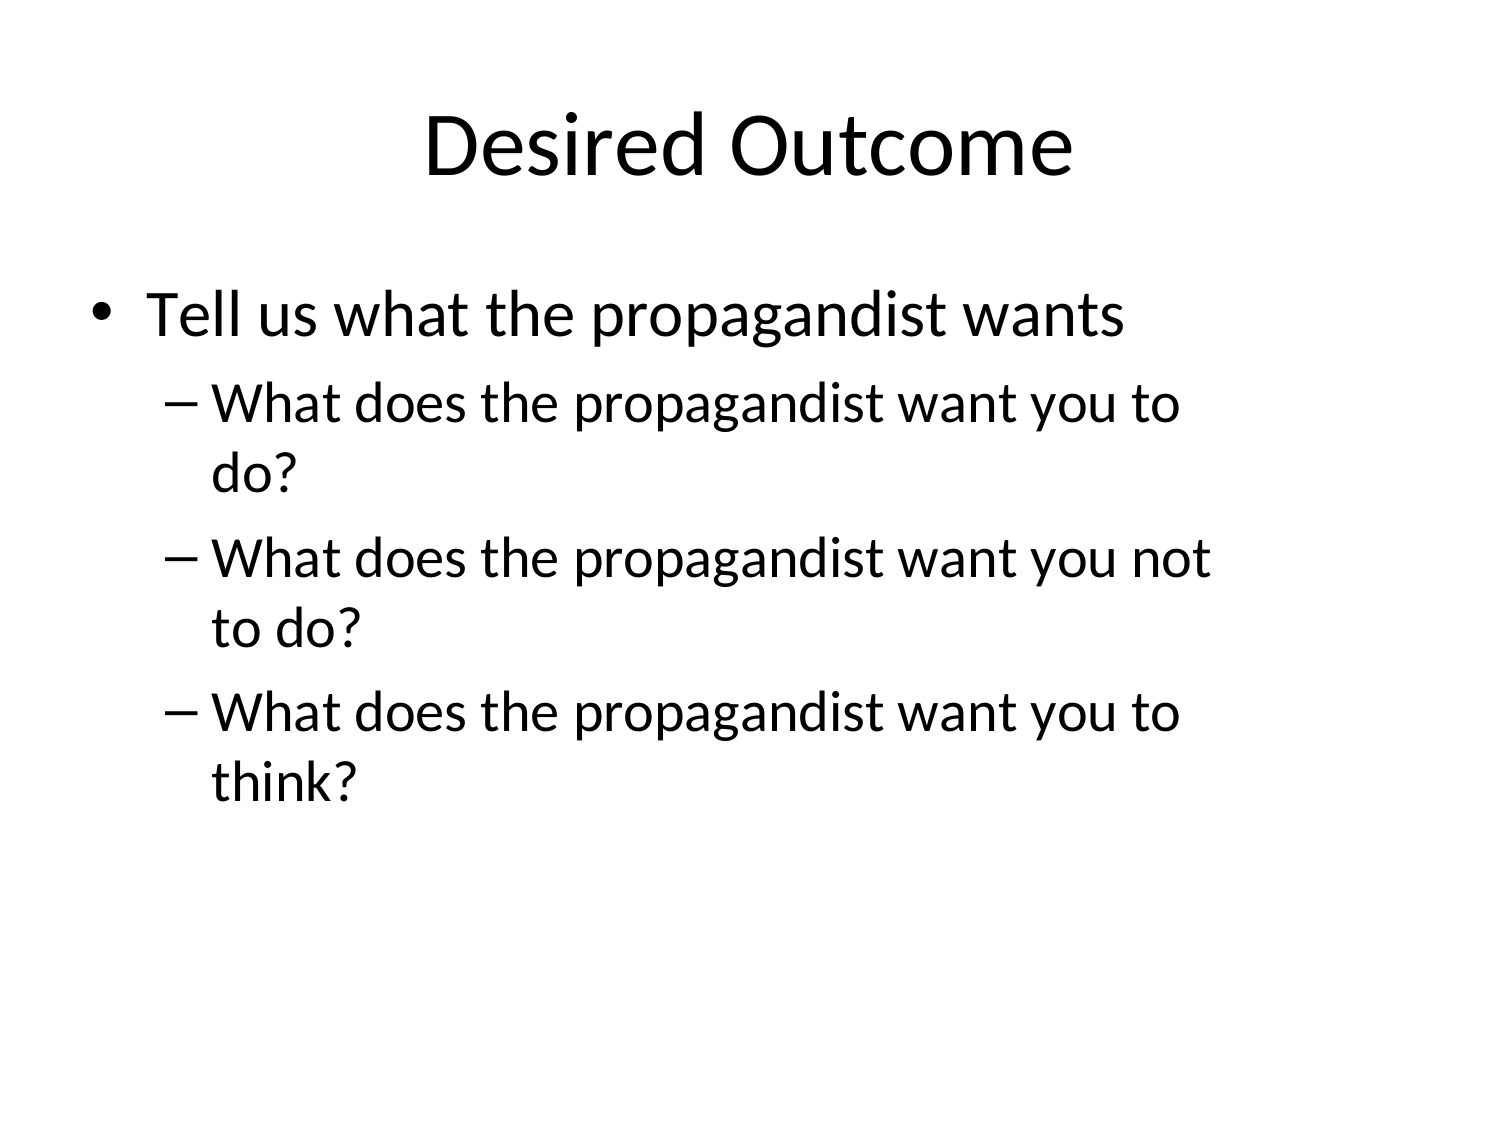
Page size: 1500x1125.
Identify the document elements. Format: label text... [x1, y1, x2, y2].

title Desired Outcome [75, 45, 1426, 233]
list Tell us what the propagandist wants What does the propagandist want you to do? What does the propagandist want you not to do? What does the propagandist want you to think? [75, 262, 1237, 1006]
